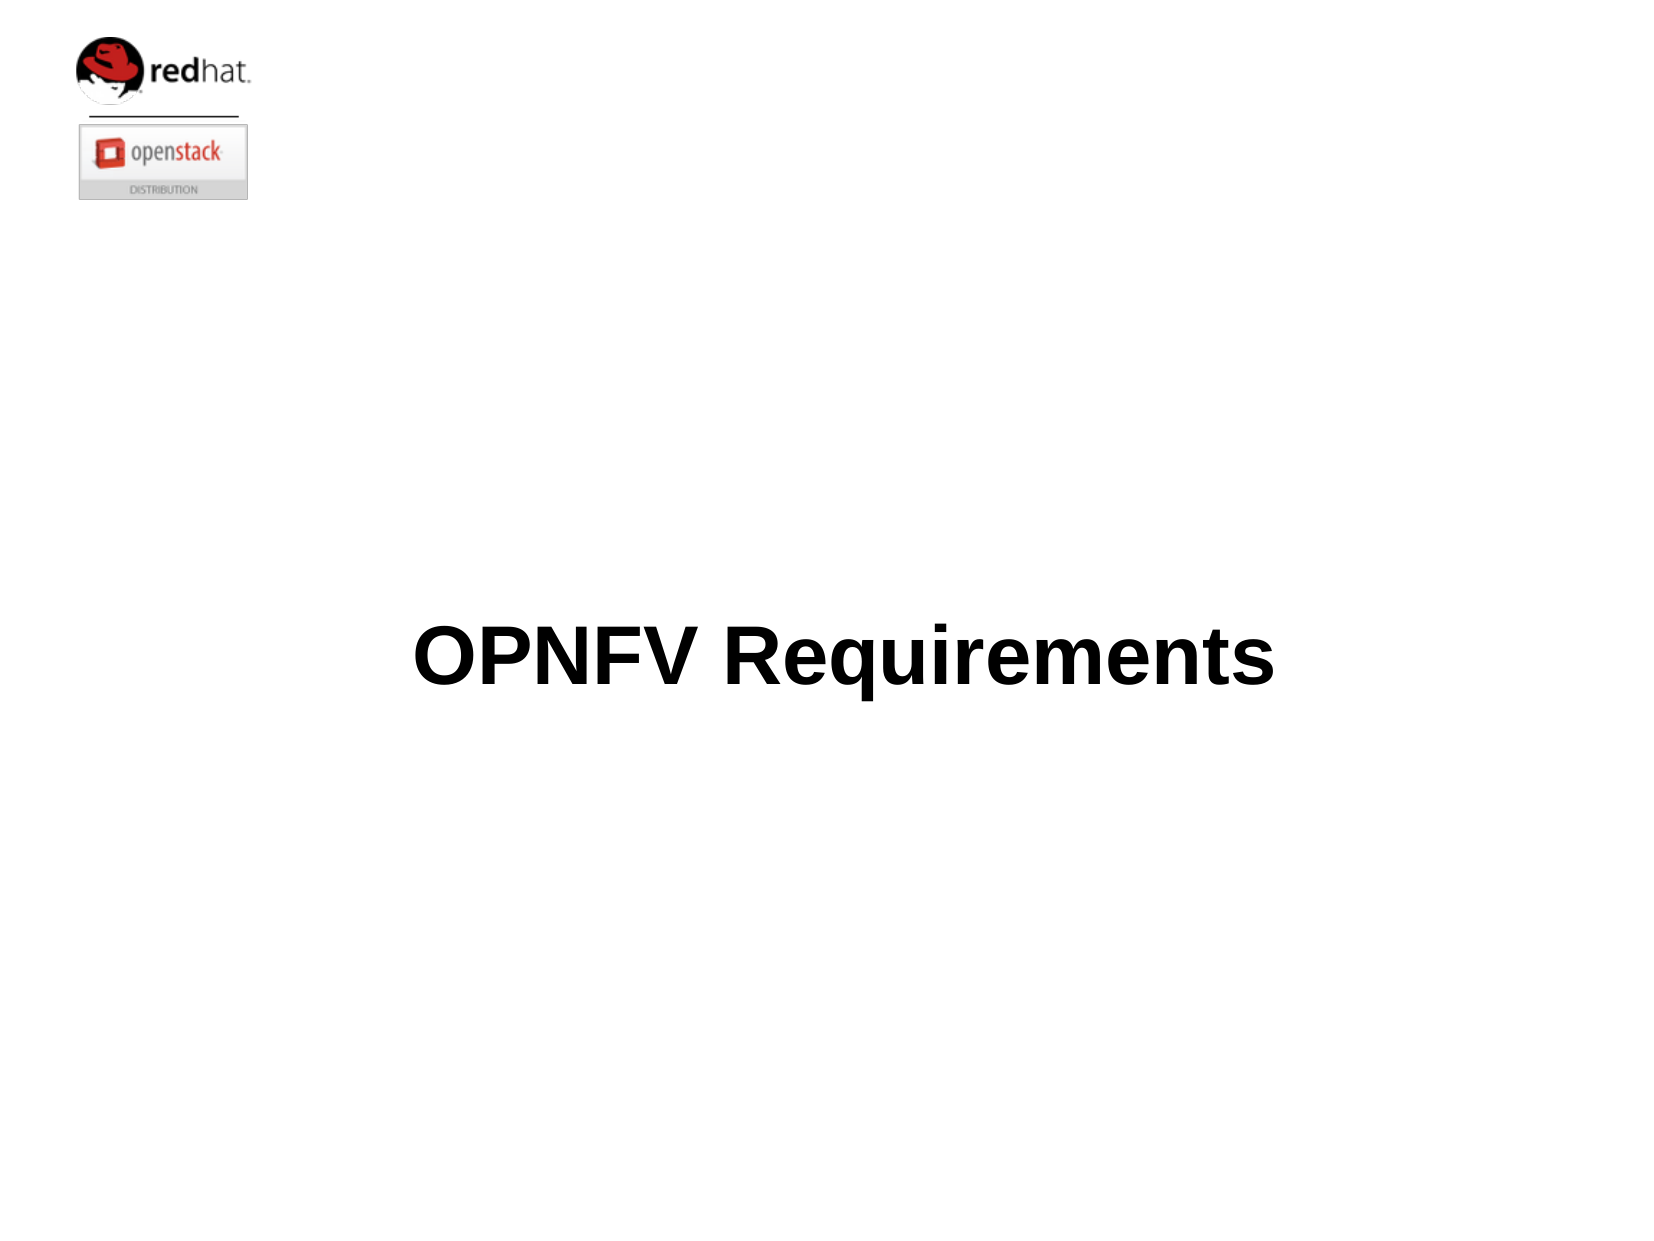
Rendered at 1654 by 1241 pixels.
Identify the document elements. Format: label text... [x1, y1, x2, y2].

picture [75, 37, 252, 204]
title OPNFV Requirements [412, 562, 1313, 751]
